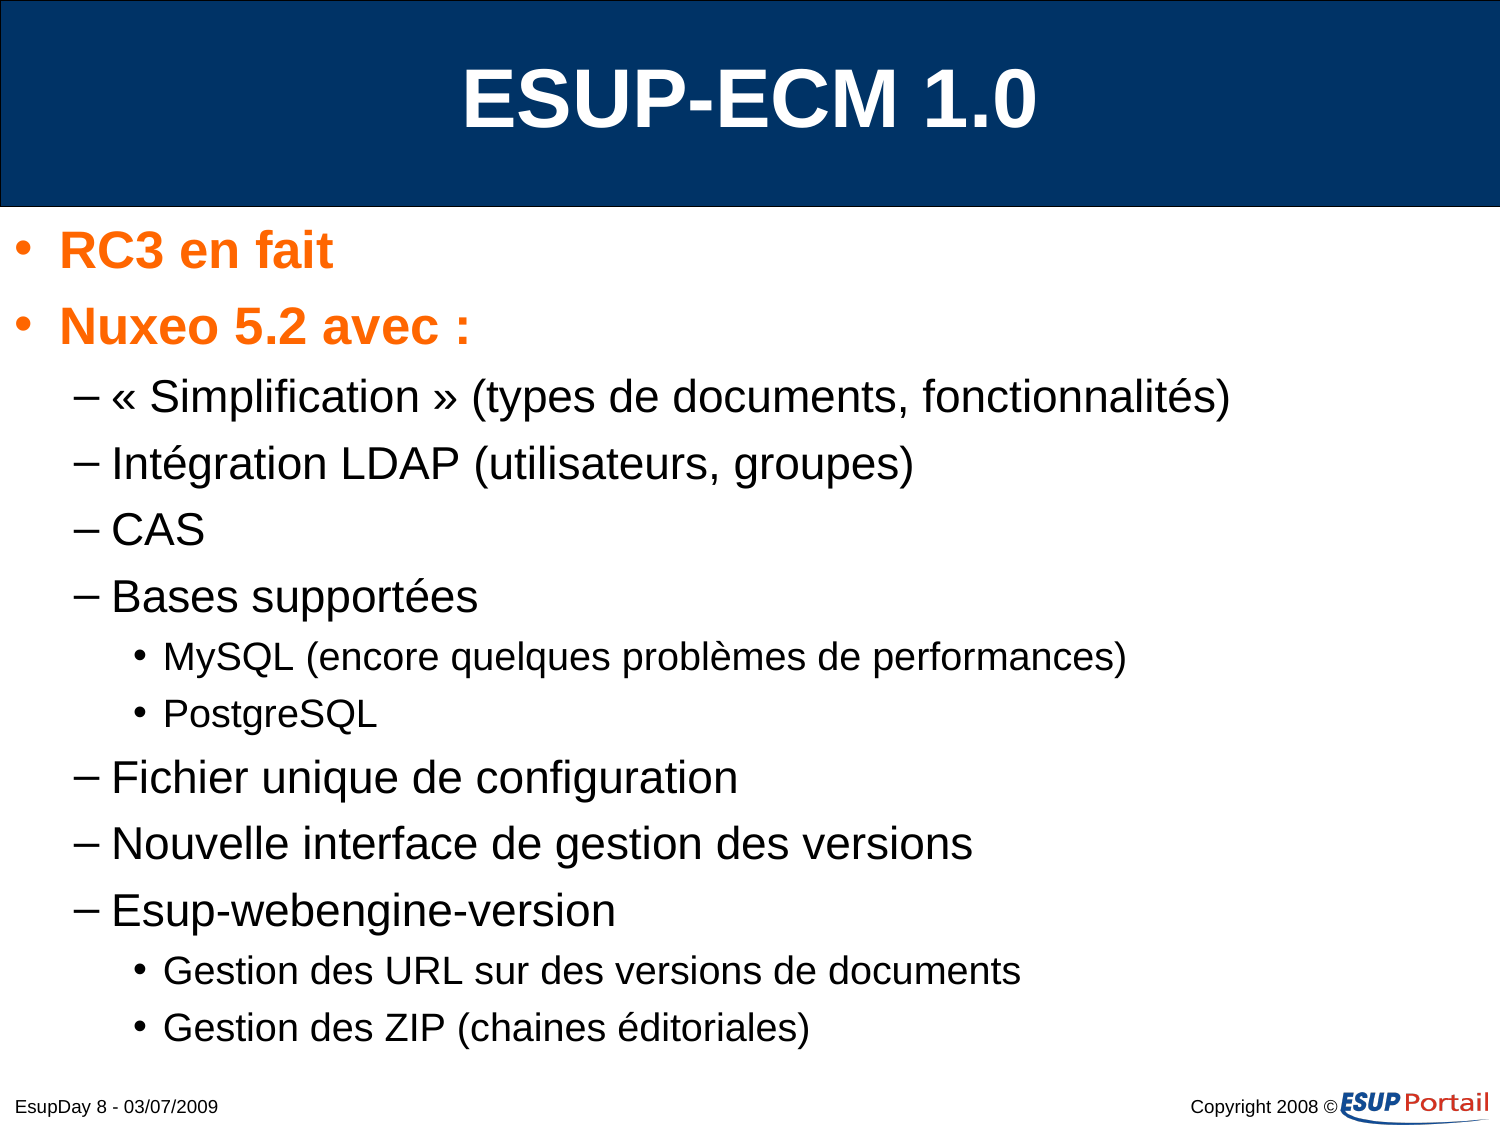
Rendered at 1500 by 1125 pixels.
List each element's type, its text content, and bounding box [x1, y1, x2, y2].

title ESUP-ECM 1.0 [0, 0, 1500, 202]
list RC3 en fait Nuxeo 5.2 avec : « Simplification » (types de documents, fonctionnalités) Intégration LDAP (utilisateurs, groupes) CAS Bases supportées MySQL (encore quelques problèmes de performances) PostgreSQL Fichier unique de configuration Nouvelle interface de gestion des versions Esup-webengine-version Gestion des URL sur des versions de documents Gestion des ZIP (chaines éditoriales) [0, 208, 1500, 1063]
picture [1340, 1092, 1489, 1125]
